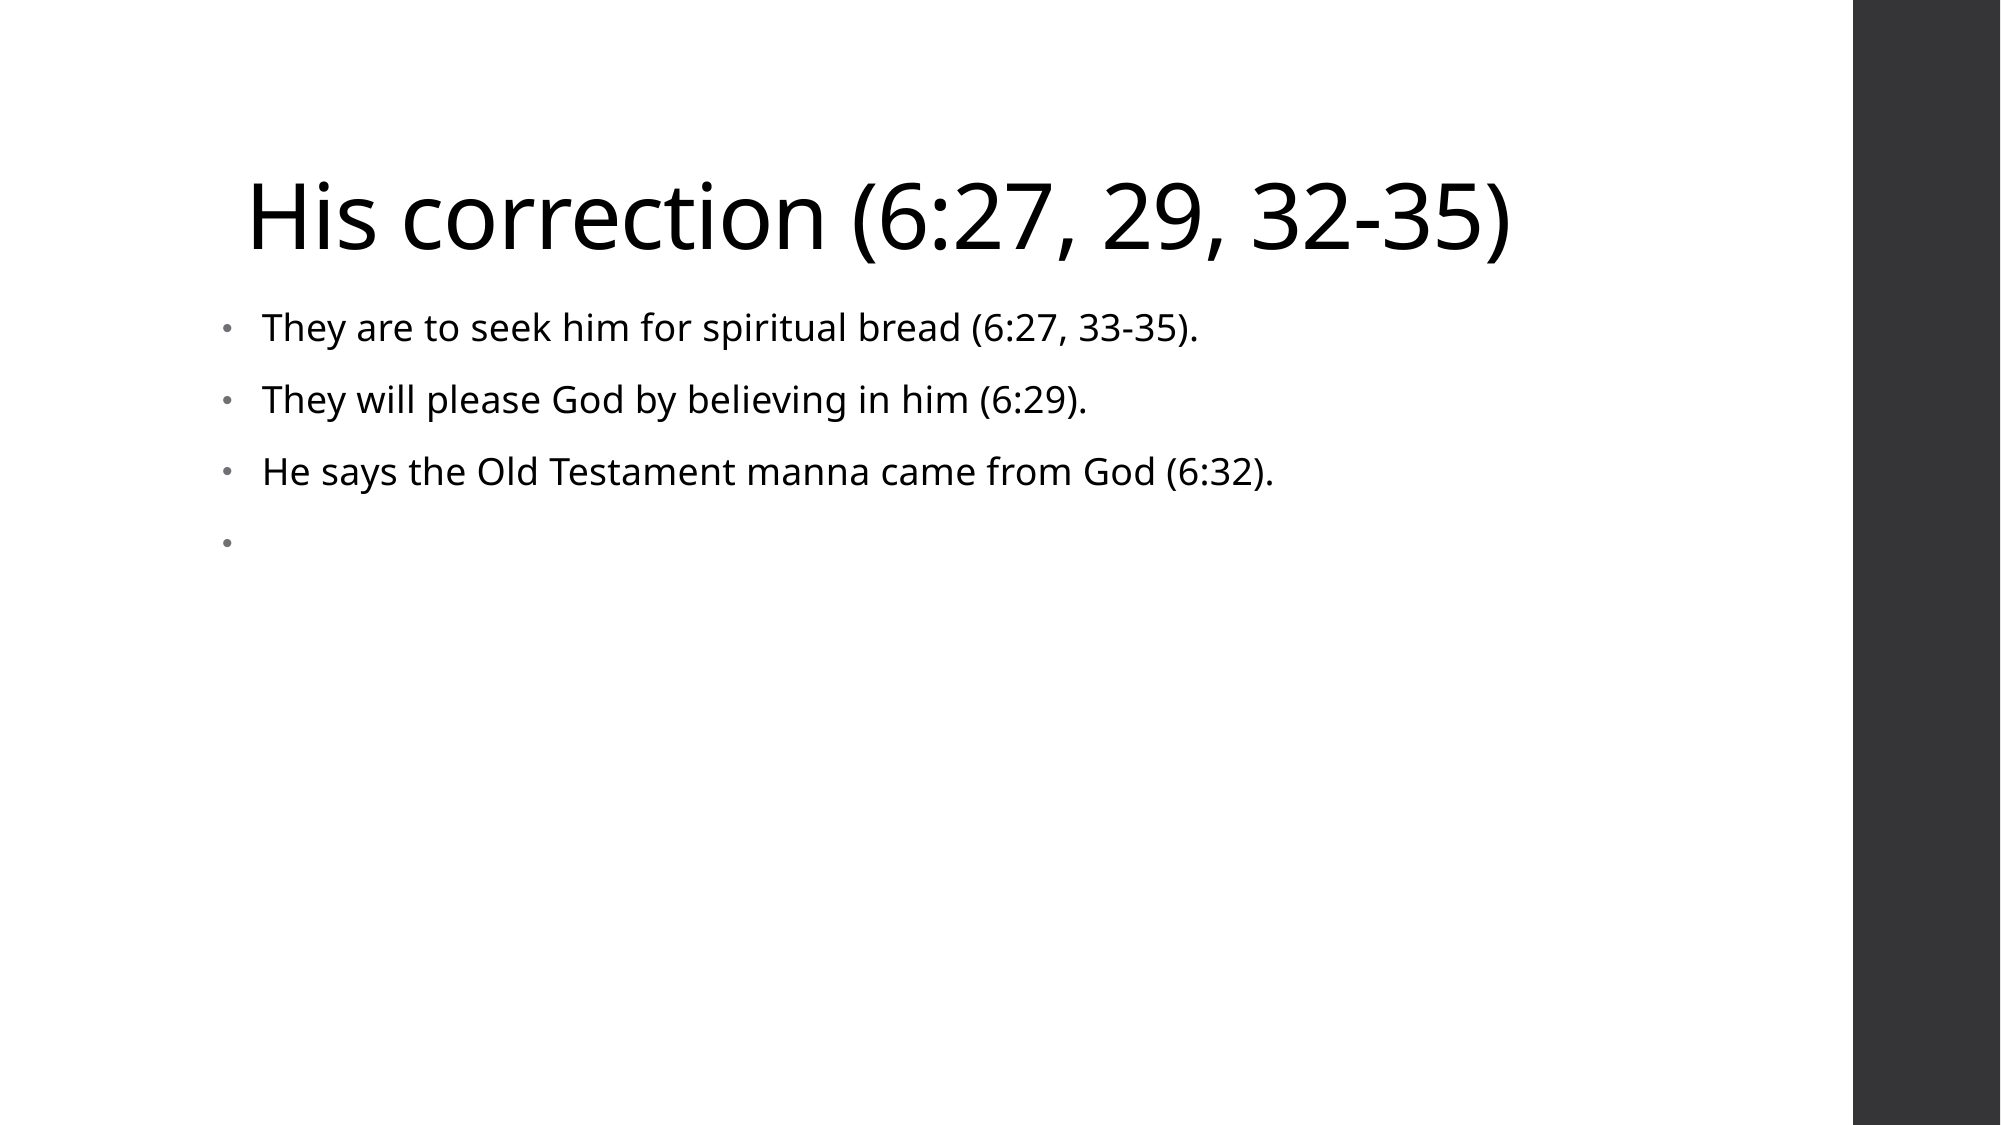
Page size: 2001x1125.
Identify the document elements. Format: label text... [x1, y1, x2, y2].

list They are to seek him for spiritual bread (6:27, 33-35). They will please God by believing in him (6:29). He says the Old Testament manna came from God (6:32). [206, 299, 1617, 1014]
title His correction (6:27, 29, 32-35) [206, 60, 1797, 278]
